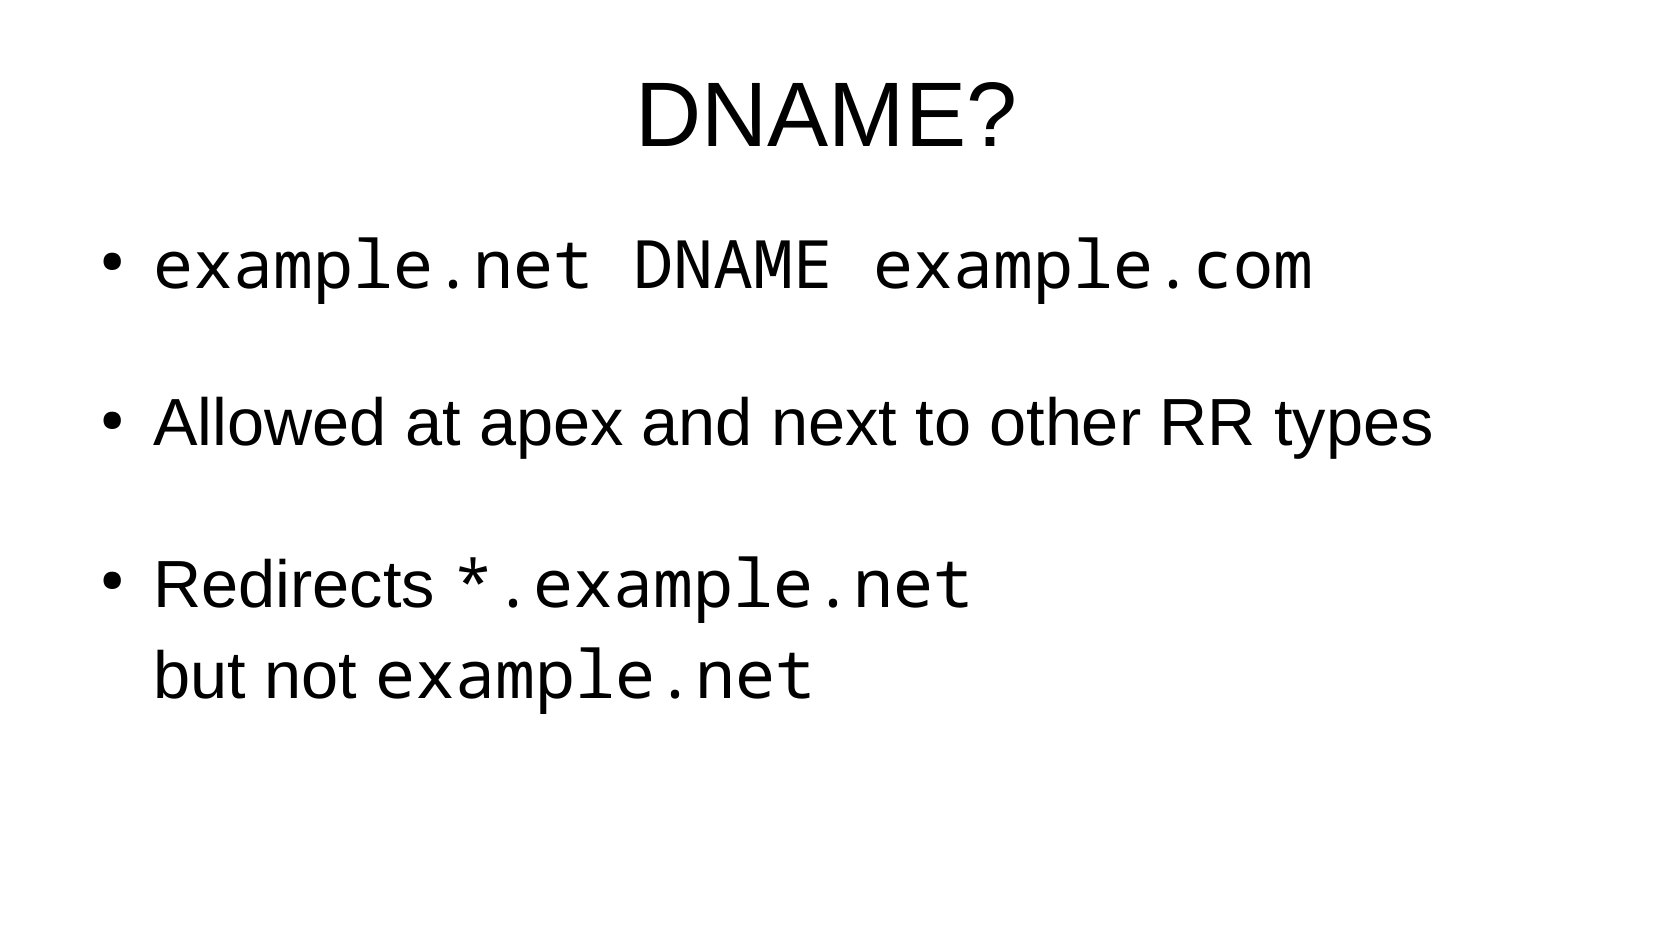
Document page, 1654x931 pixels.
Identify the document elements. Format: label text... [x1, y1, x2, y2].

title DNAME? [82, 37, 1571, 193]
list example.net DNAME example.com Allowed at apex and next to other RR types Redirects *.example.net but not example.net [82, 217, 1571, 758]
